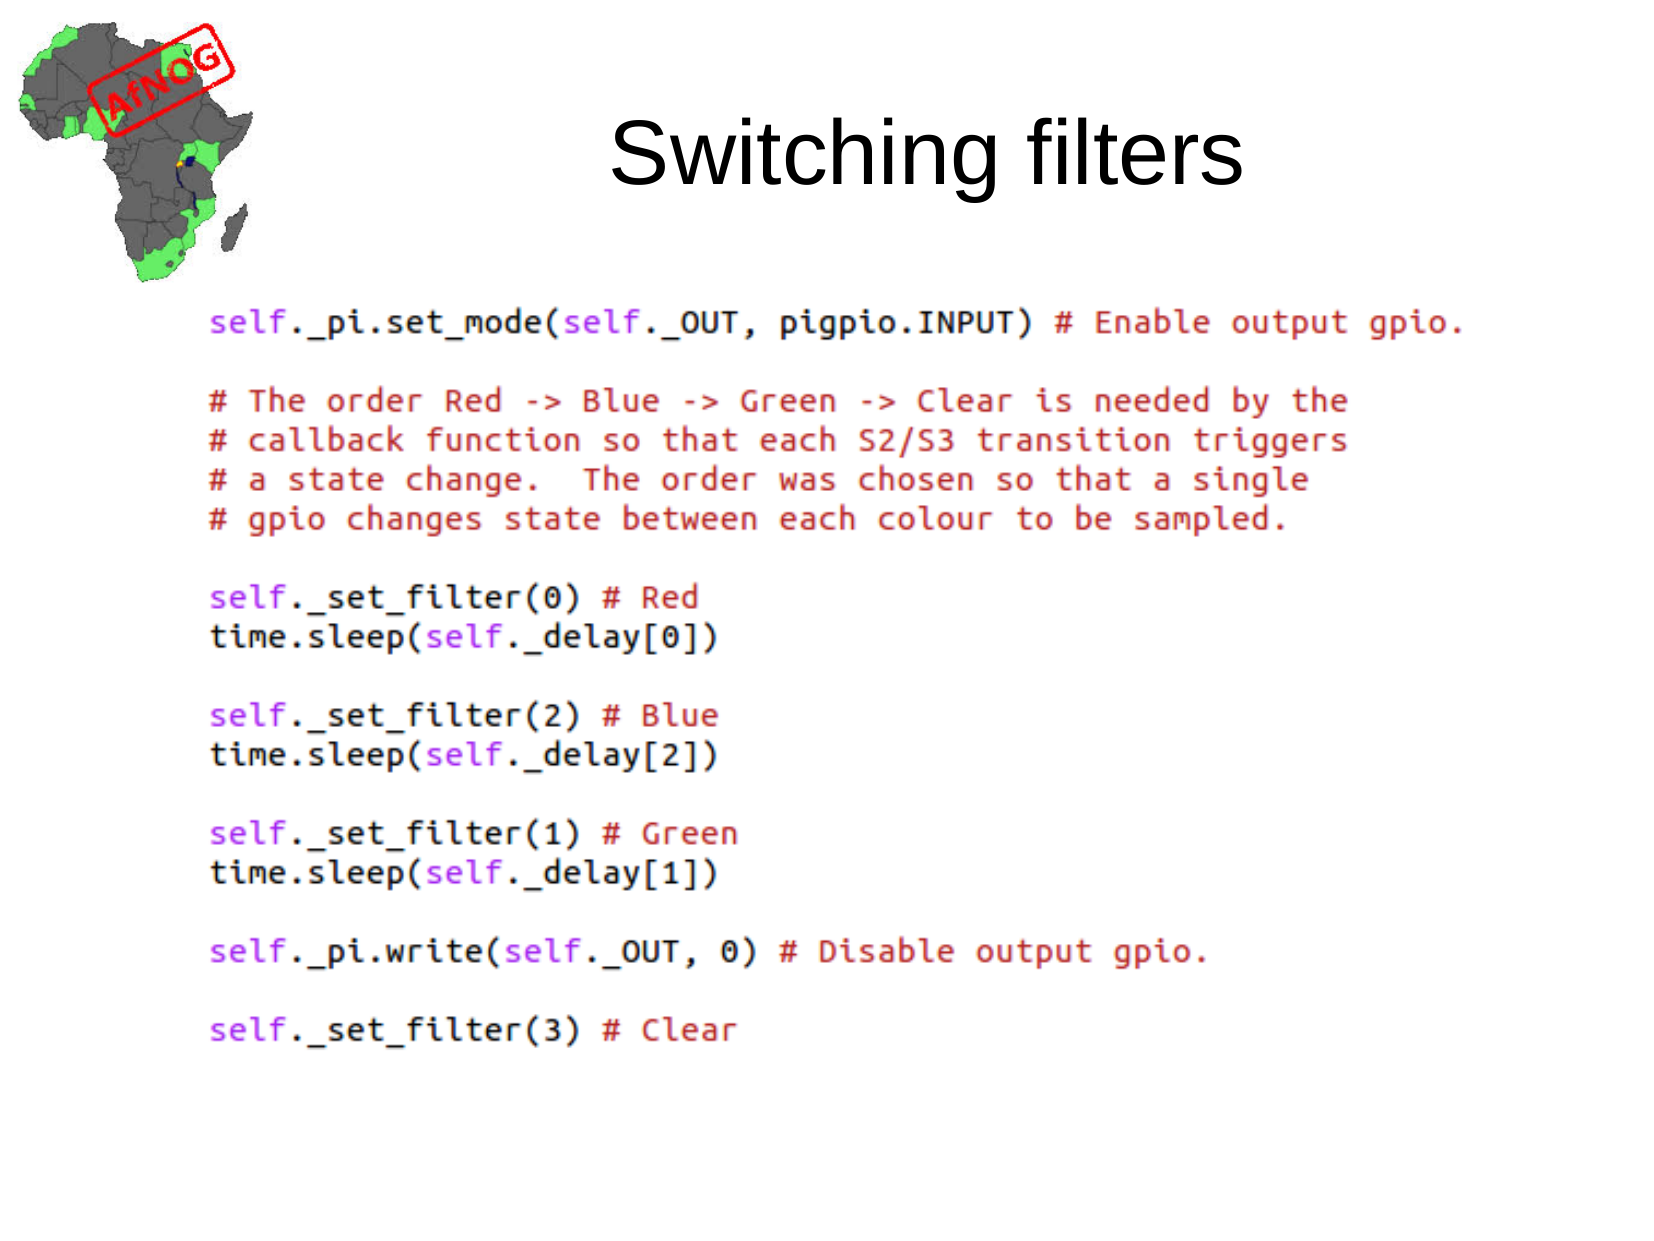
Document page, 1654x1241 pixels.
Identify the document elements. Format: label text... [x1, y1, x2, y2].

title Switching filters [285, 49, 1571, 257]
picture [9, 0, 1501, 1072]
